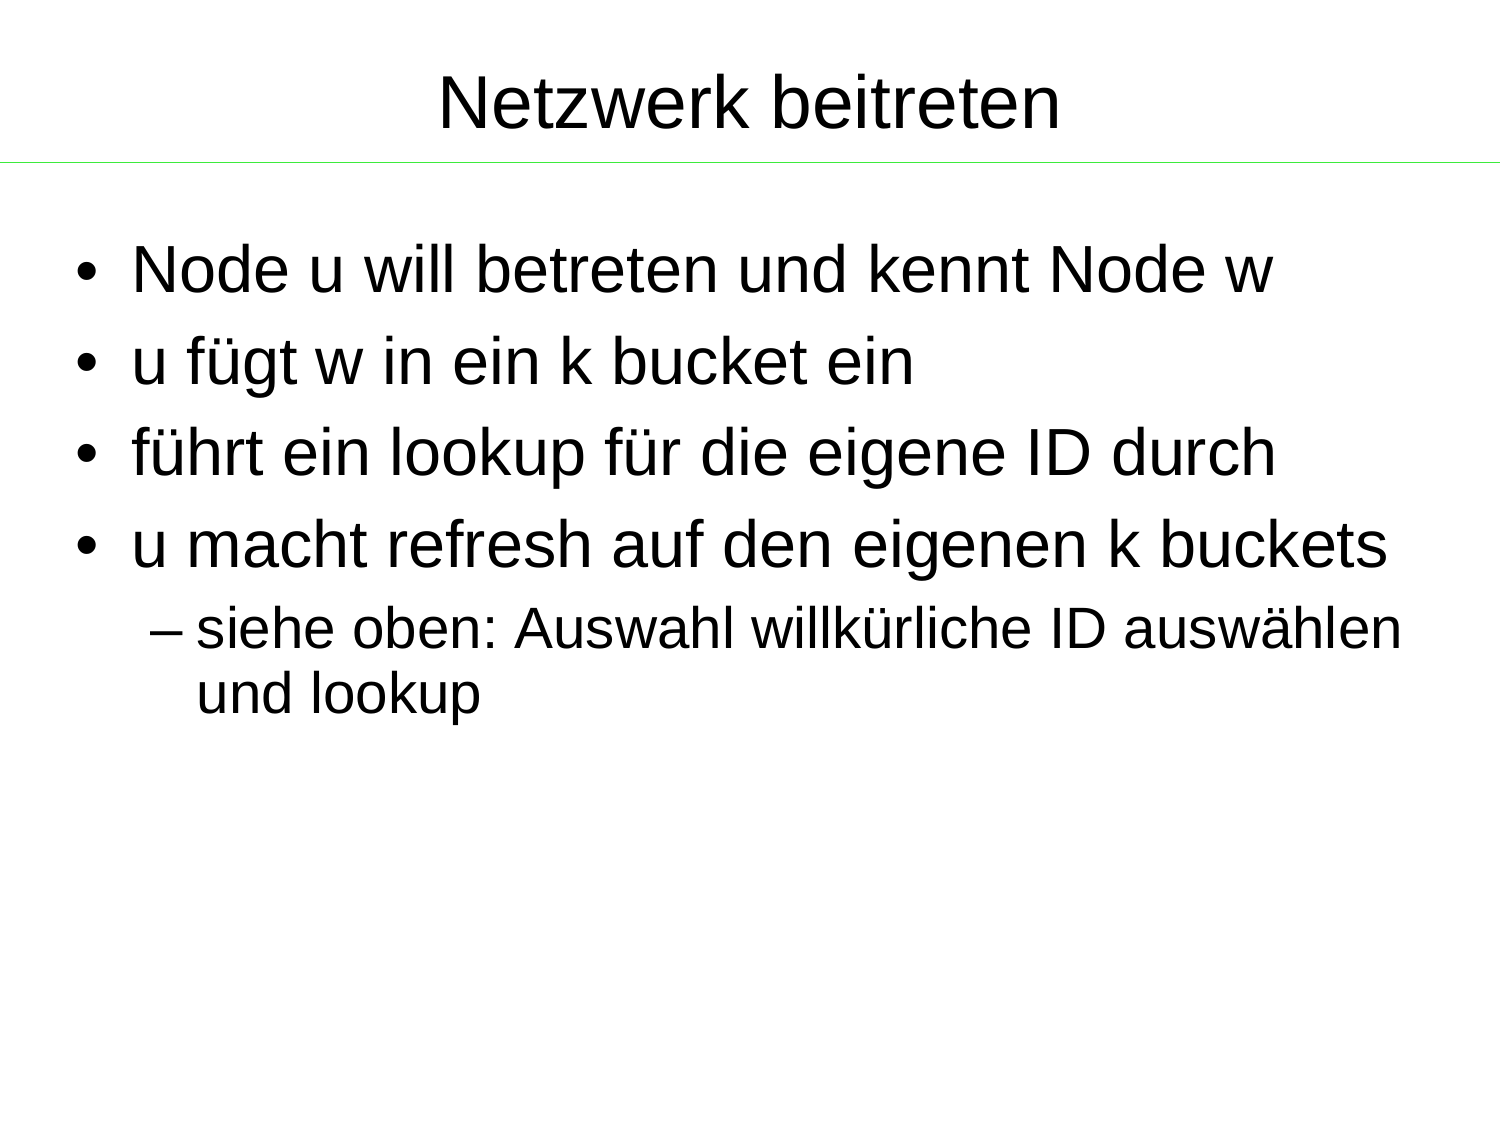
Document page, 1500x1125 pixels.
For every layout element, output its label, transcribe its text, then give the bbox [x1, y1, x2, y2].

title Netzwerk beitreten [75, 57, 1426, 148]
list Node u will betreten und kennt Node w u fügt w in ein k bucket ein führt ein lookup für die eigene ID durch u macht refresh auf den eigenen k buckets siehe oben: Auswahl willkürliche ID auswählen und lookup [75, 232, 1426, 986]
